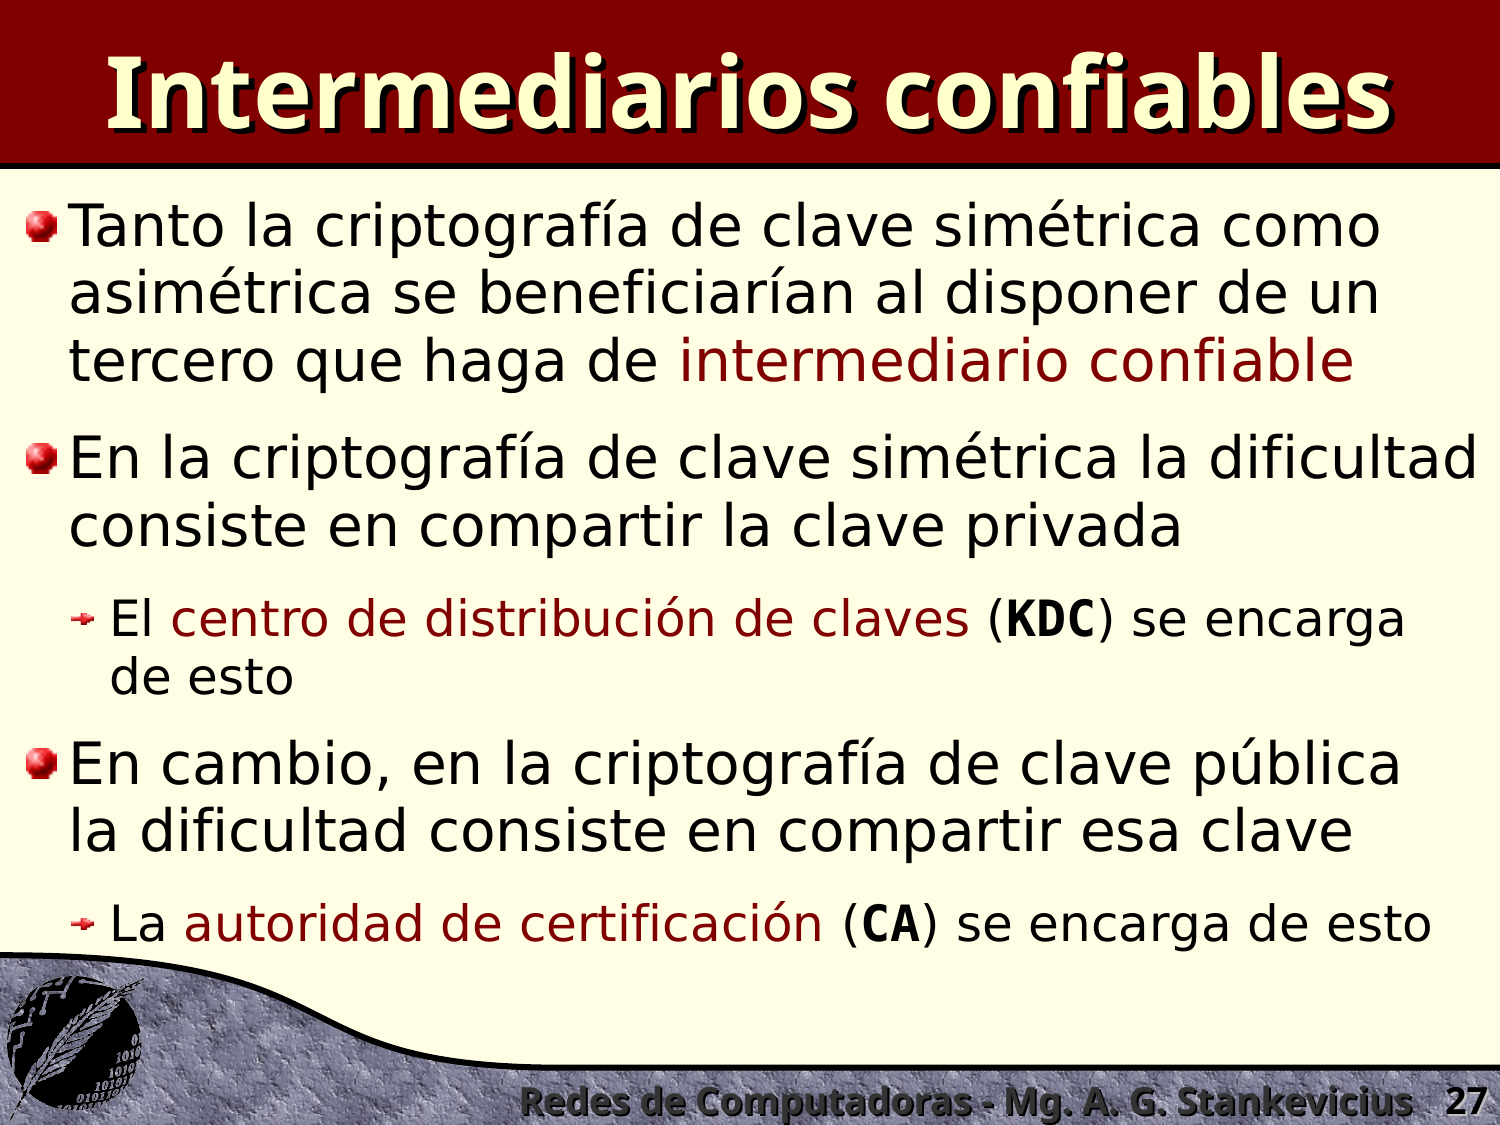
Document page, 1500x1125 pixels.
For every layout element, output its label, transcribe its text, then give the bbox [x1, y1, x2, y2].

picture [0, 959, 1500, 1125]
list Tanto la criptografía de clave simétrica como asimétrica se beneficiarían al disponer de un tercero que haga de intermediario confiable En la criptografía de clave simétrica la dificultad consiste en compartir la clave privada El centro de distribución de claves (KDC) se encarga de esto En cambio, en la criptografía de clave pública la dificultad consiste en compartir esa clave La autoridad de certificación (CA) se encarga de esto [11, 192, 1486, 957]
picture [1047, 1100, 1054, 1110]
picture [790, 1100, 795, 1110]
title Intermediarios confiables [15, 5, 1485, 160]
